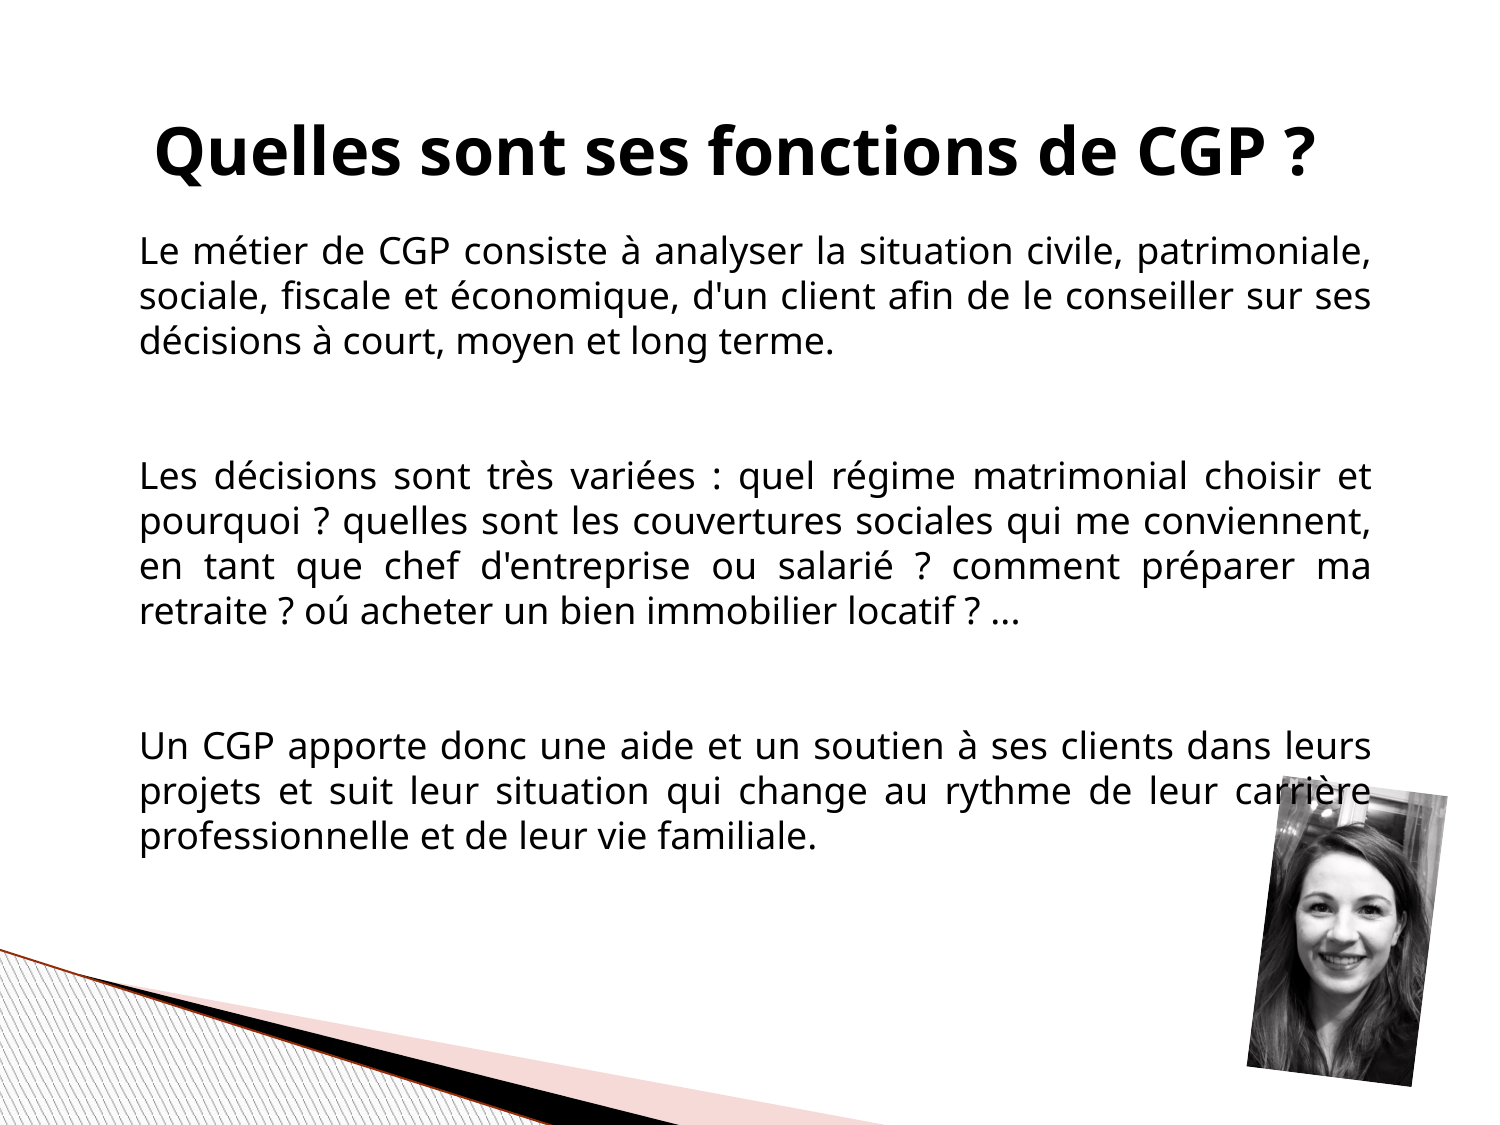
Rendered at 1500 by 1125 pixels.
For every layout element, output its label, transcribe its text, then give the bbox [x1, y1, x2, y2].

text_box Le métier de CGP consiste à analyser la situation civile, patrimoniale, sociale, fiscale et économique, d'un client afin de le conseiller sur ses décisions à court, moyen et long terme. Les décisions sont très variées : quel régime matrimonial choisir et pourquoi ? quelles sont les couvertures sociales qui me conviennent, en tant que chef d'entreprise ou salarié ? comment préparer ma retraite ? oú acheter un bien immobilier locatif ? ... Un CGP apporte donc une aide et un soutien à ses clients dans leurs projets et suit leur situation qui change au rythme de leur carrière professionnelle et de leur vie familiale. [123, 219, 1388, 1000]
text_box Quelles sont ses fonctions de CGP ? [123, 101, 1365, 197]
picture [1246, 788, 1448, 1087]
picture [0, 952, 543, 1125]
